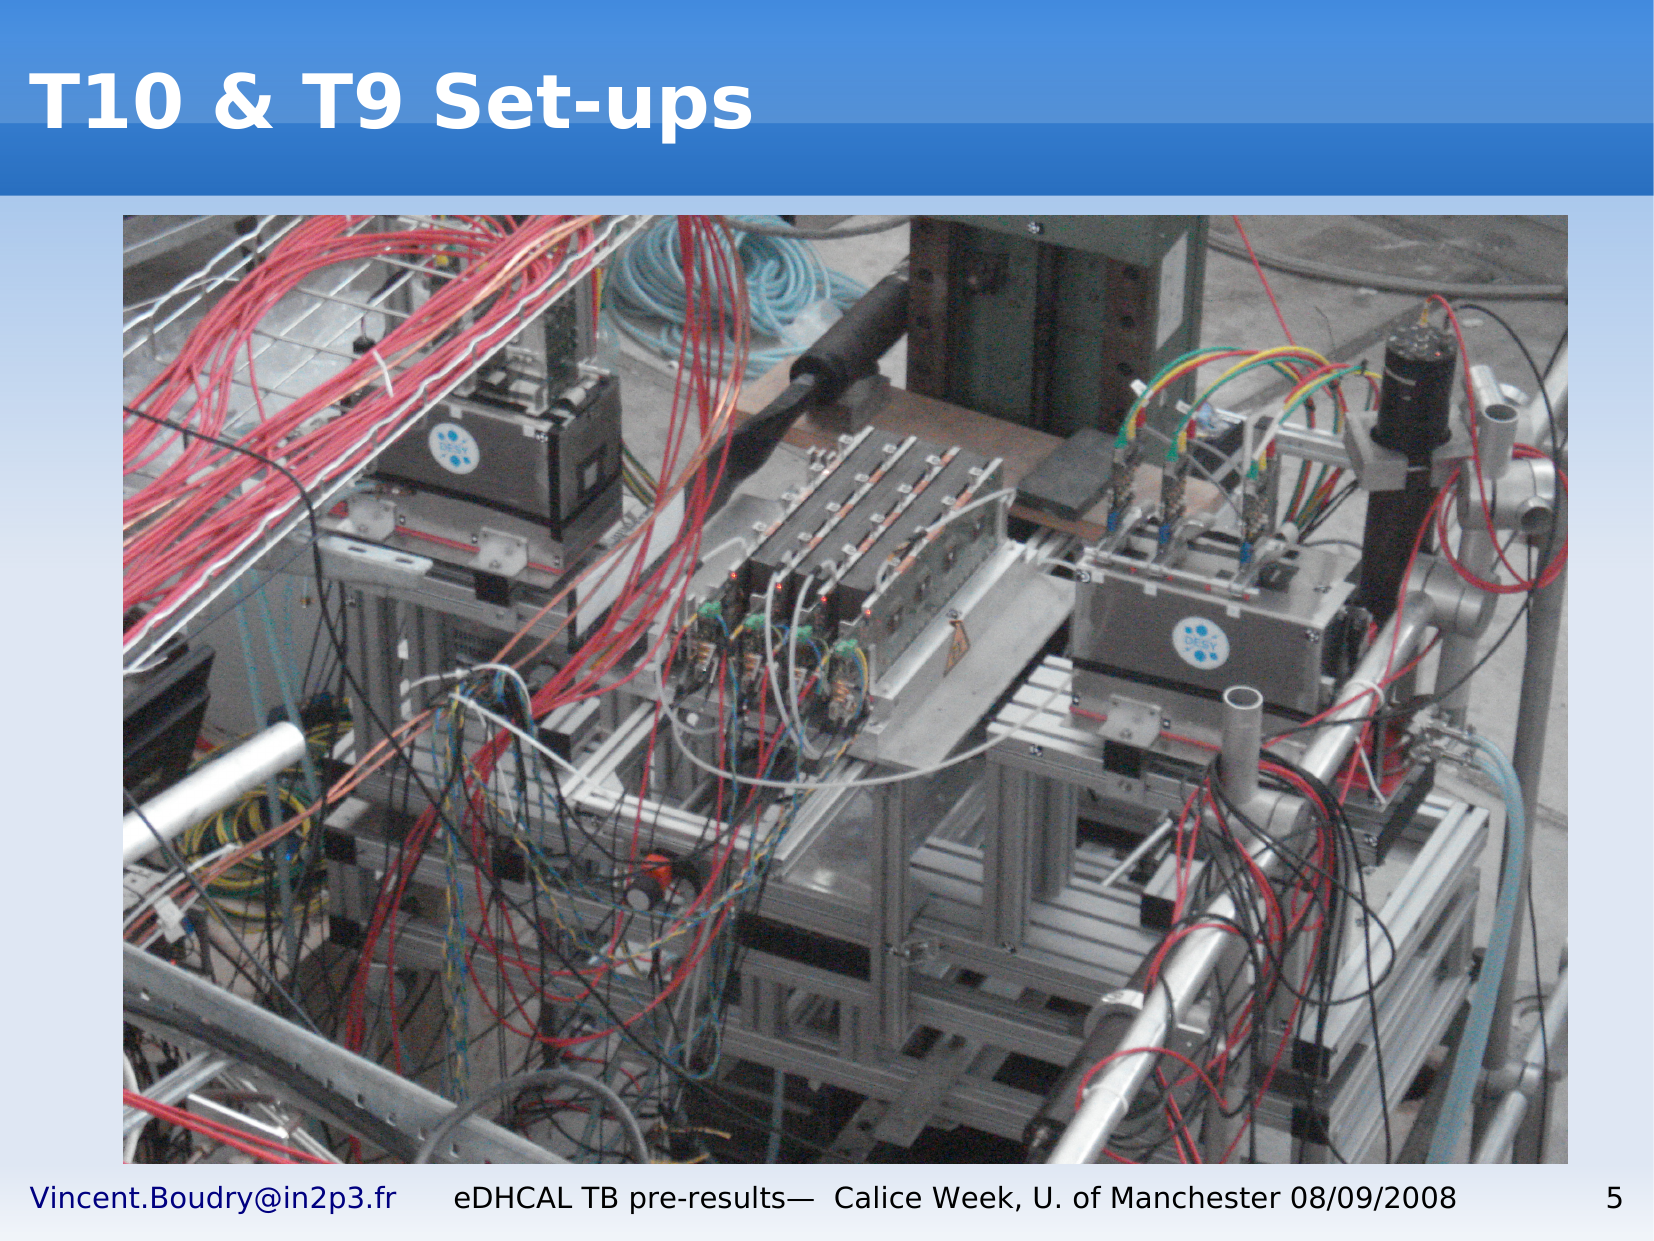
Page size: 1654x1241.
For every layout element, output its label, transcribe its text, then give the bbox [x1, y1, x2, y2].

picture [0, 0, 1654, 1241]
title T10 & T9 Set-ups [29, 0, 1654, 207]
